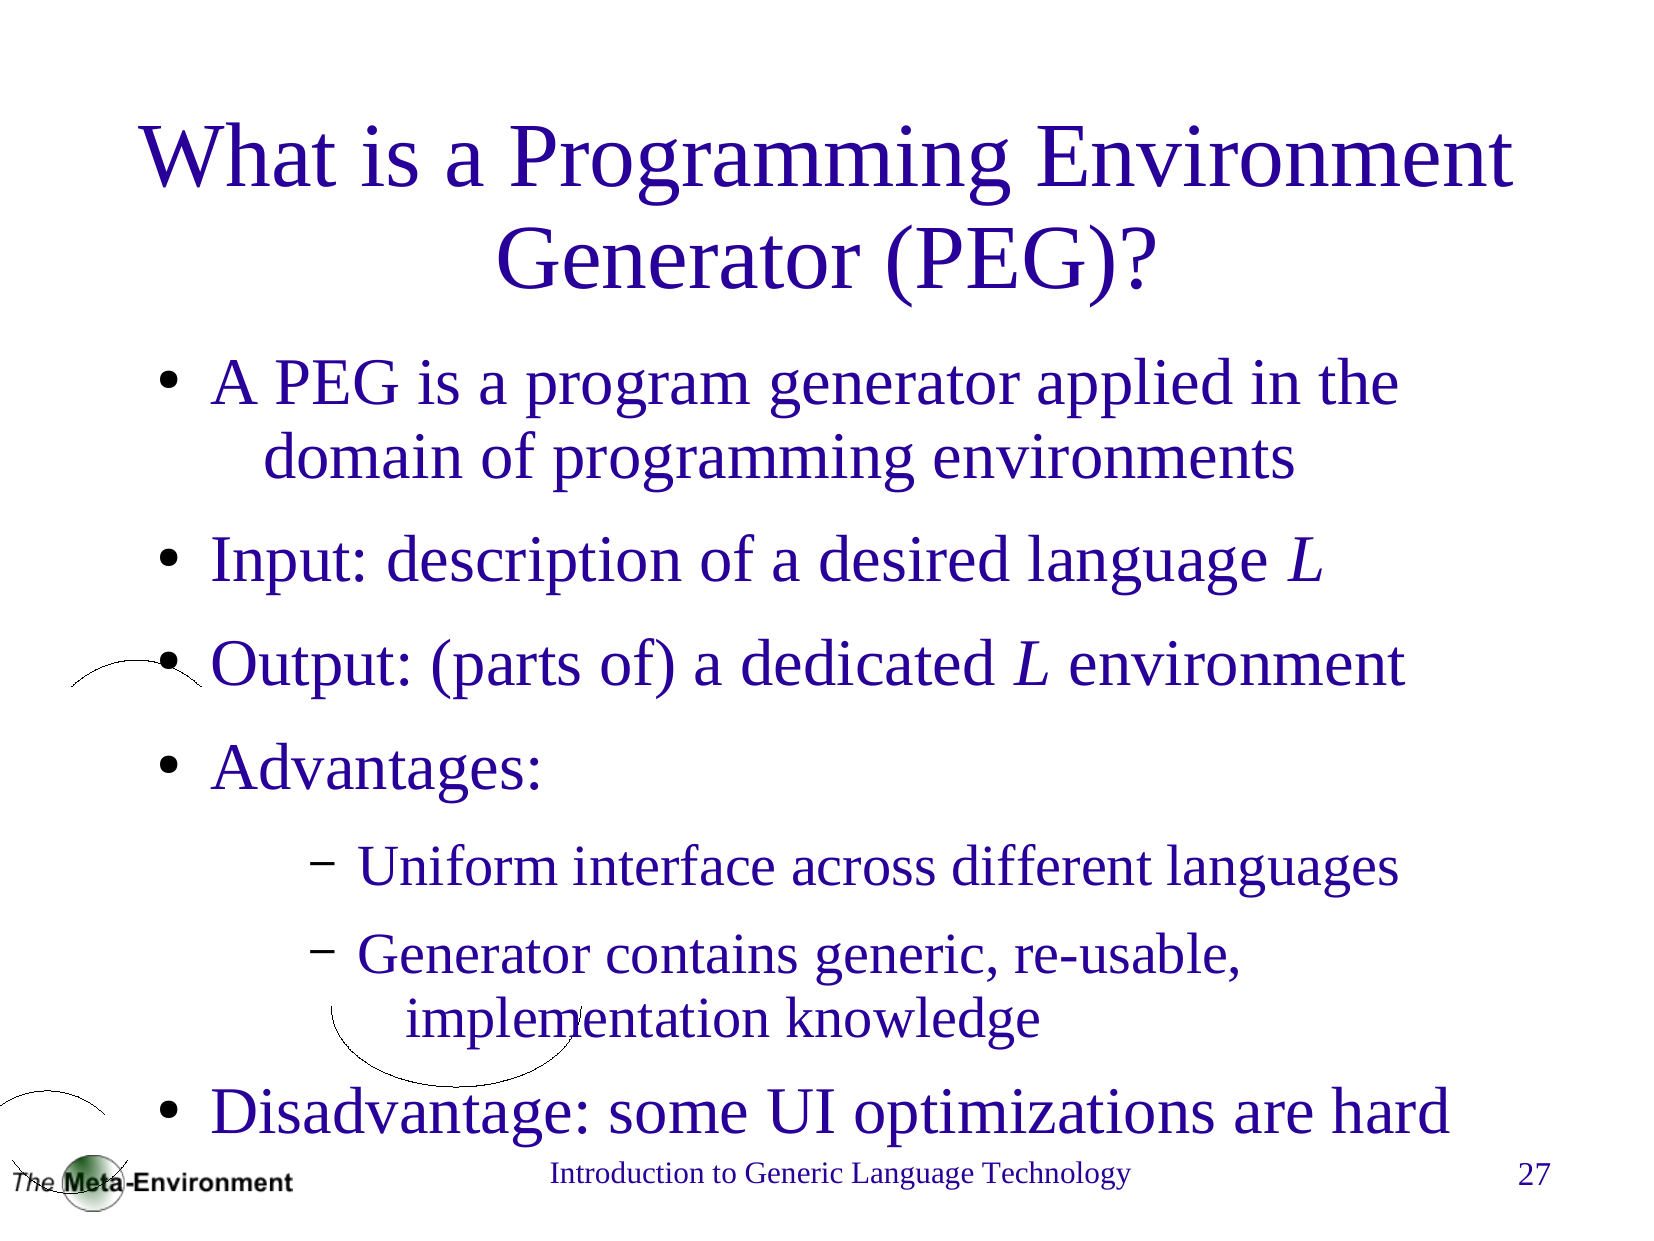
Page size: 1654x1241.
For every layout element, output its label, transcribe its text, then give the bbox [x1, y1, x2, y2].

title What is a Programming Environment Generator (PEG)? [121, 102, 1534, 311]
list A PEG is a program generator applied in the domain of programming environments Input: description of a desired language L Output: (parts of) a dedicated L environment Advantages: Uniform interface across different languages Generator contains generic, re-usable, implementation knowledge Disadvantage: some UI optimizations are hard [121, 344, 1534, 1202]
picture [13, 1155, 293, 1212]
